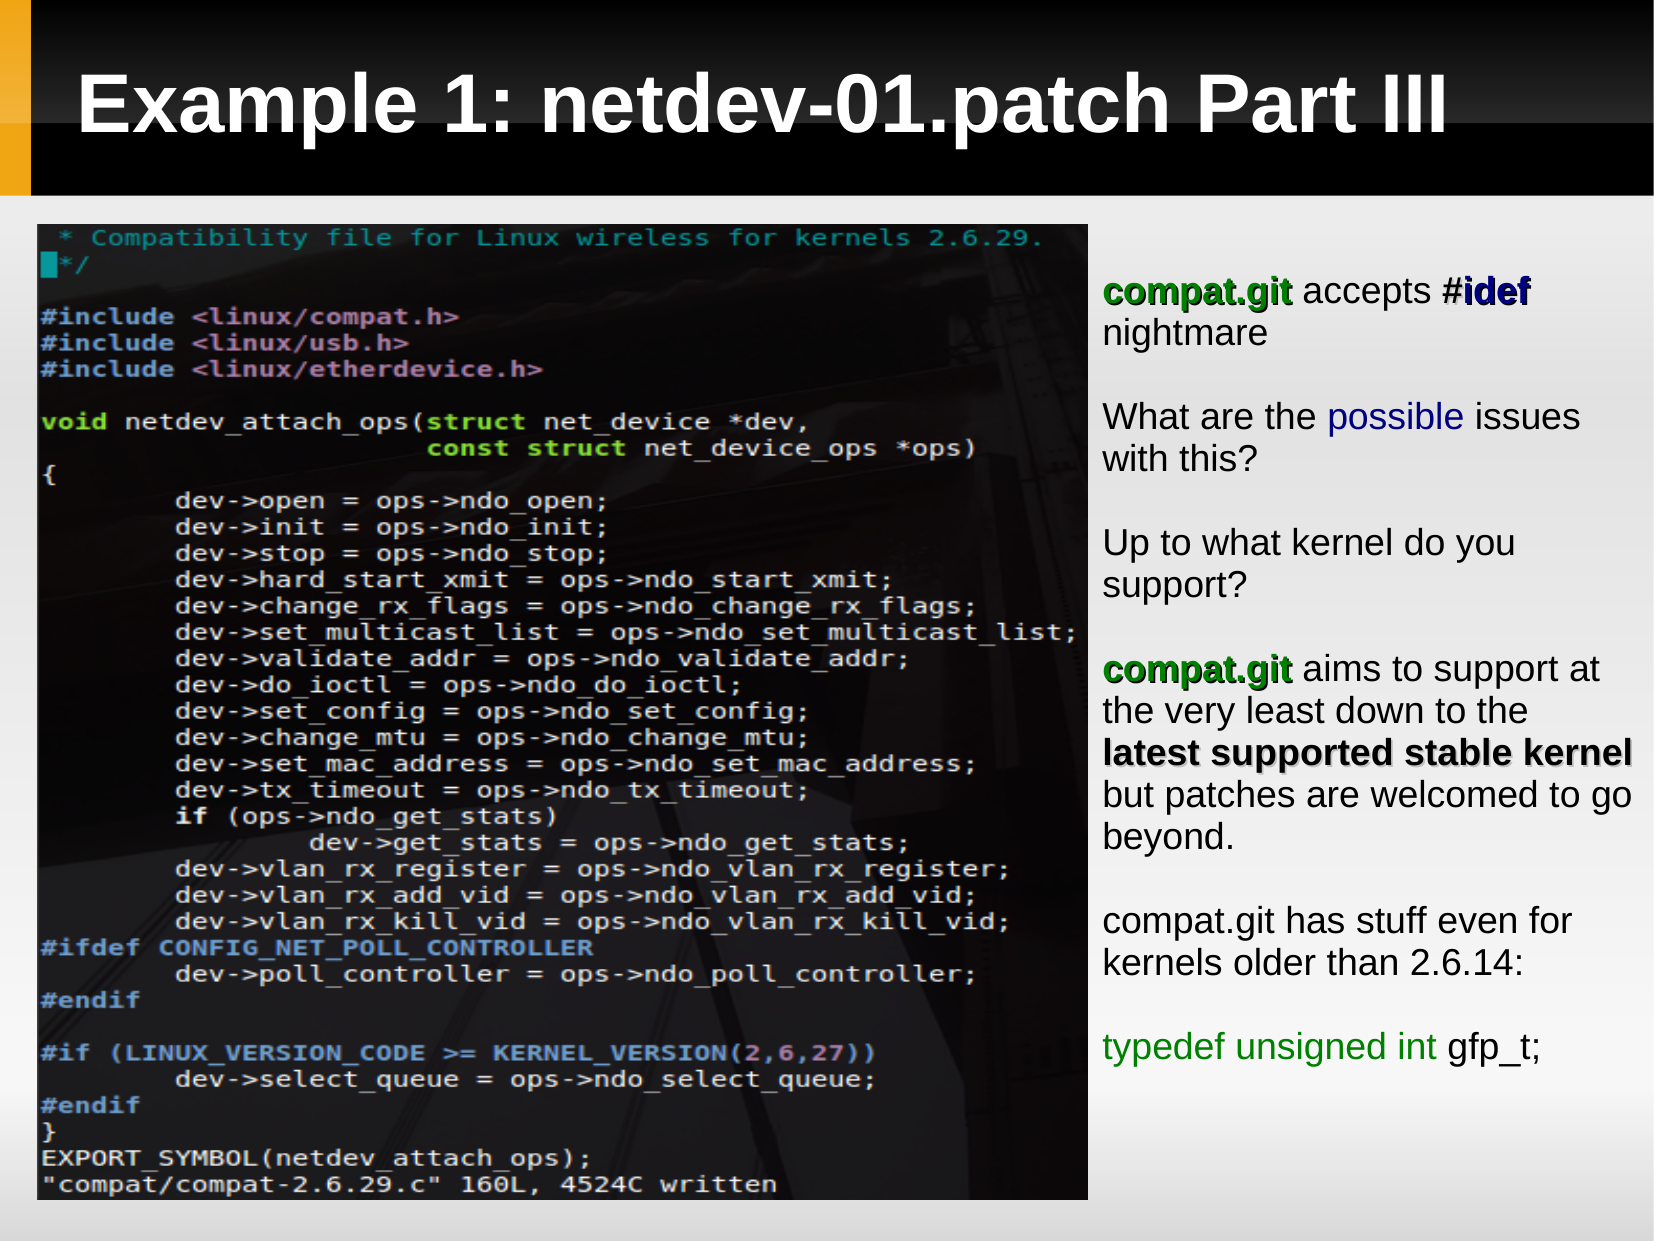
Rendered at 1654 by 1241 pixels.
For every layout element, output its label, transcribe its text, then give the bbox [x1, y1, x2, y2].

text_box compat.git accepts #idef nightmare What are the possible issues with this? Up to what kernel do you support? compat.git aims to support at the very least down to the latest supported stable kernel but patches are welcomed to go beyond. compat.git has stuff even for kernels older than 2.6.14: typedef unsigned int gfp_t; [1087, 262, 1651, 1201]
picture [0, 0, 1654, 1241]
title Example 1: netdev-01.patch Part III [76, 0, 1565, 208]
